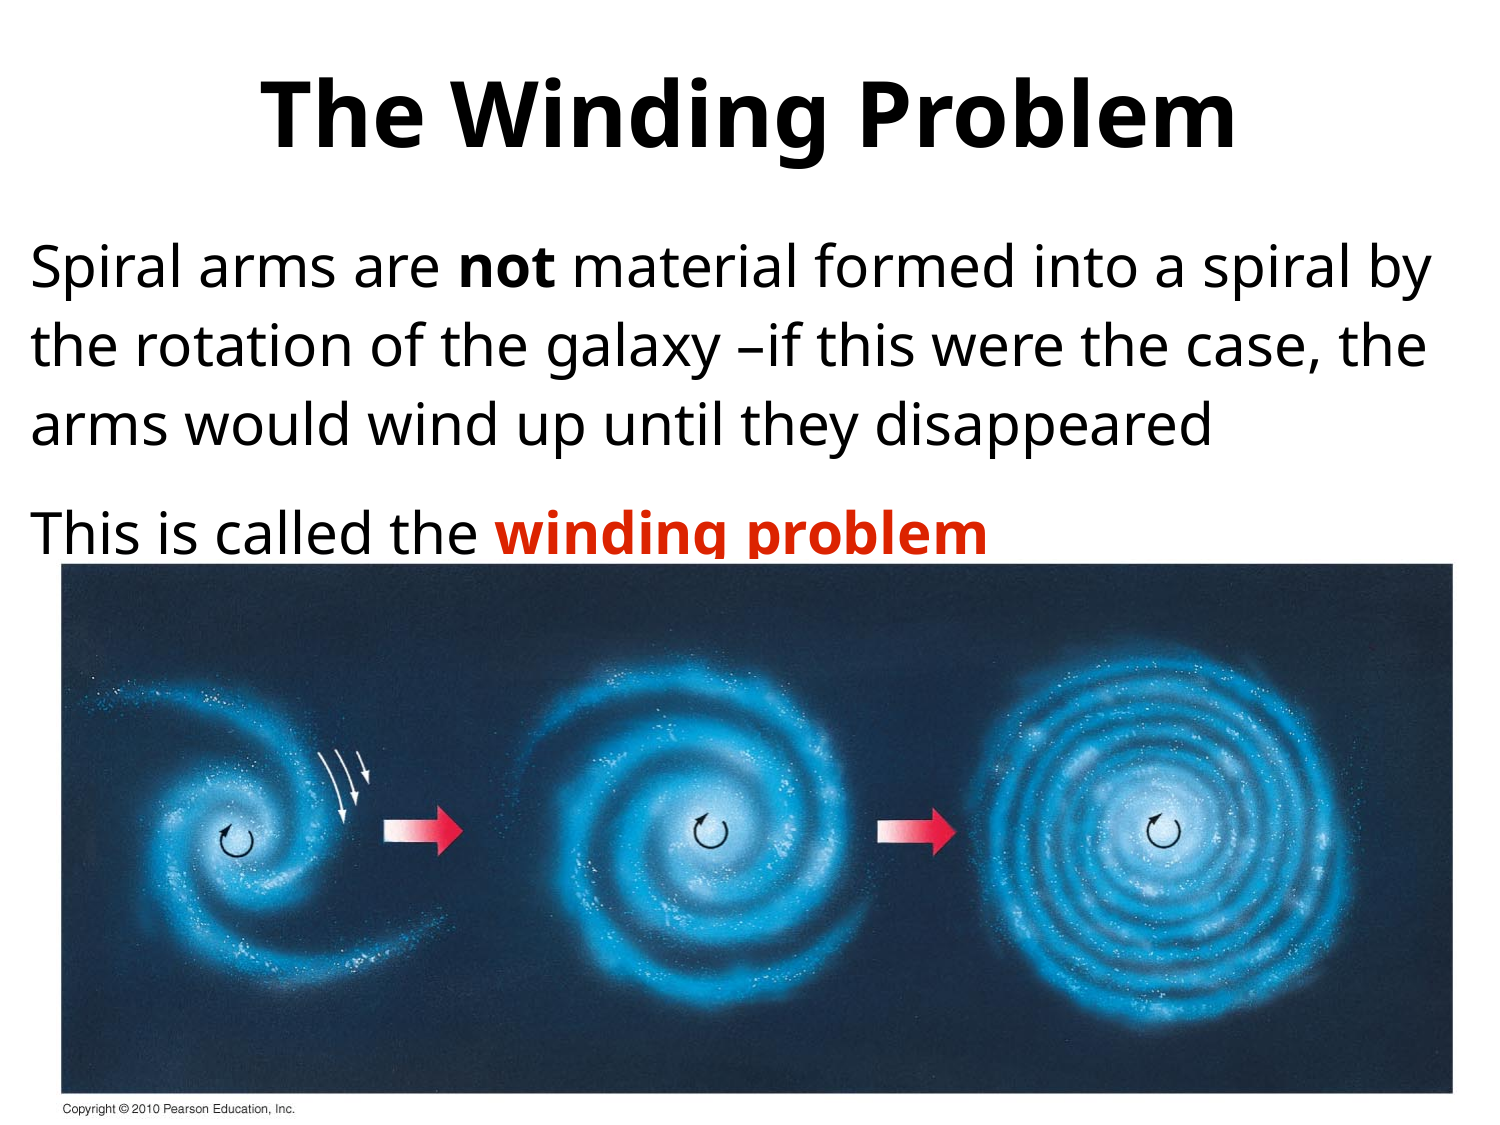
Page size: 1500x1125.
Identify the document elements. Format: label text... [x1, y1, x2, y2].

title The Winding Problem [30, 58, 1471, 167]
list Spiral arms are not material formed into a spiral by the rotation of the galaxy –if this were the case, the arms would wind up until they disappeared This is called the winding problem [30, 224, 1471, 878]
picture [56, 559, 1459, 1125]
